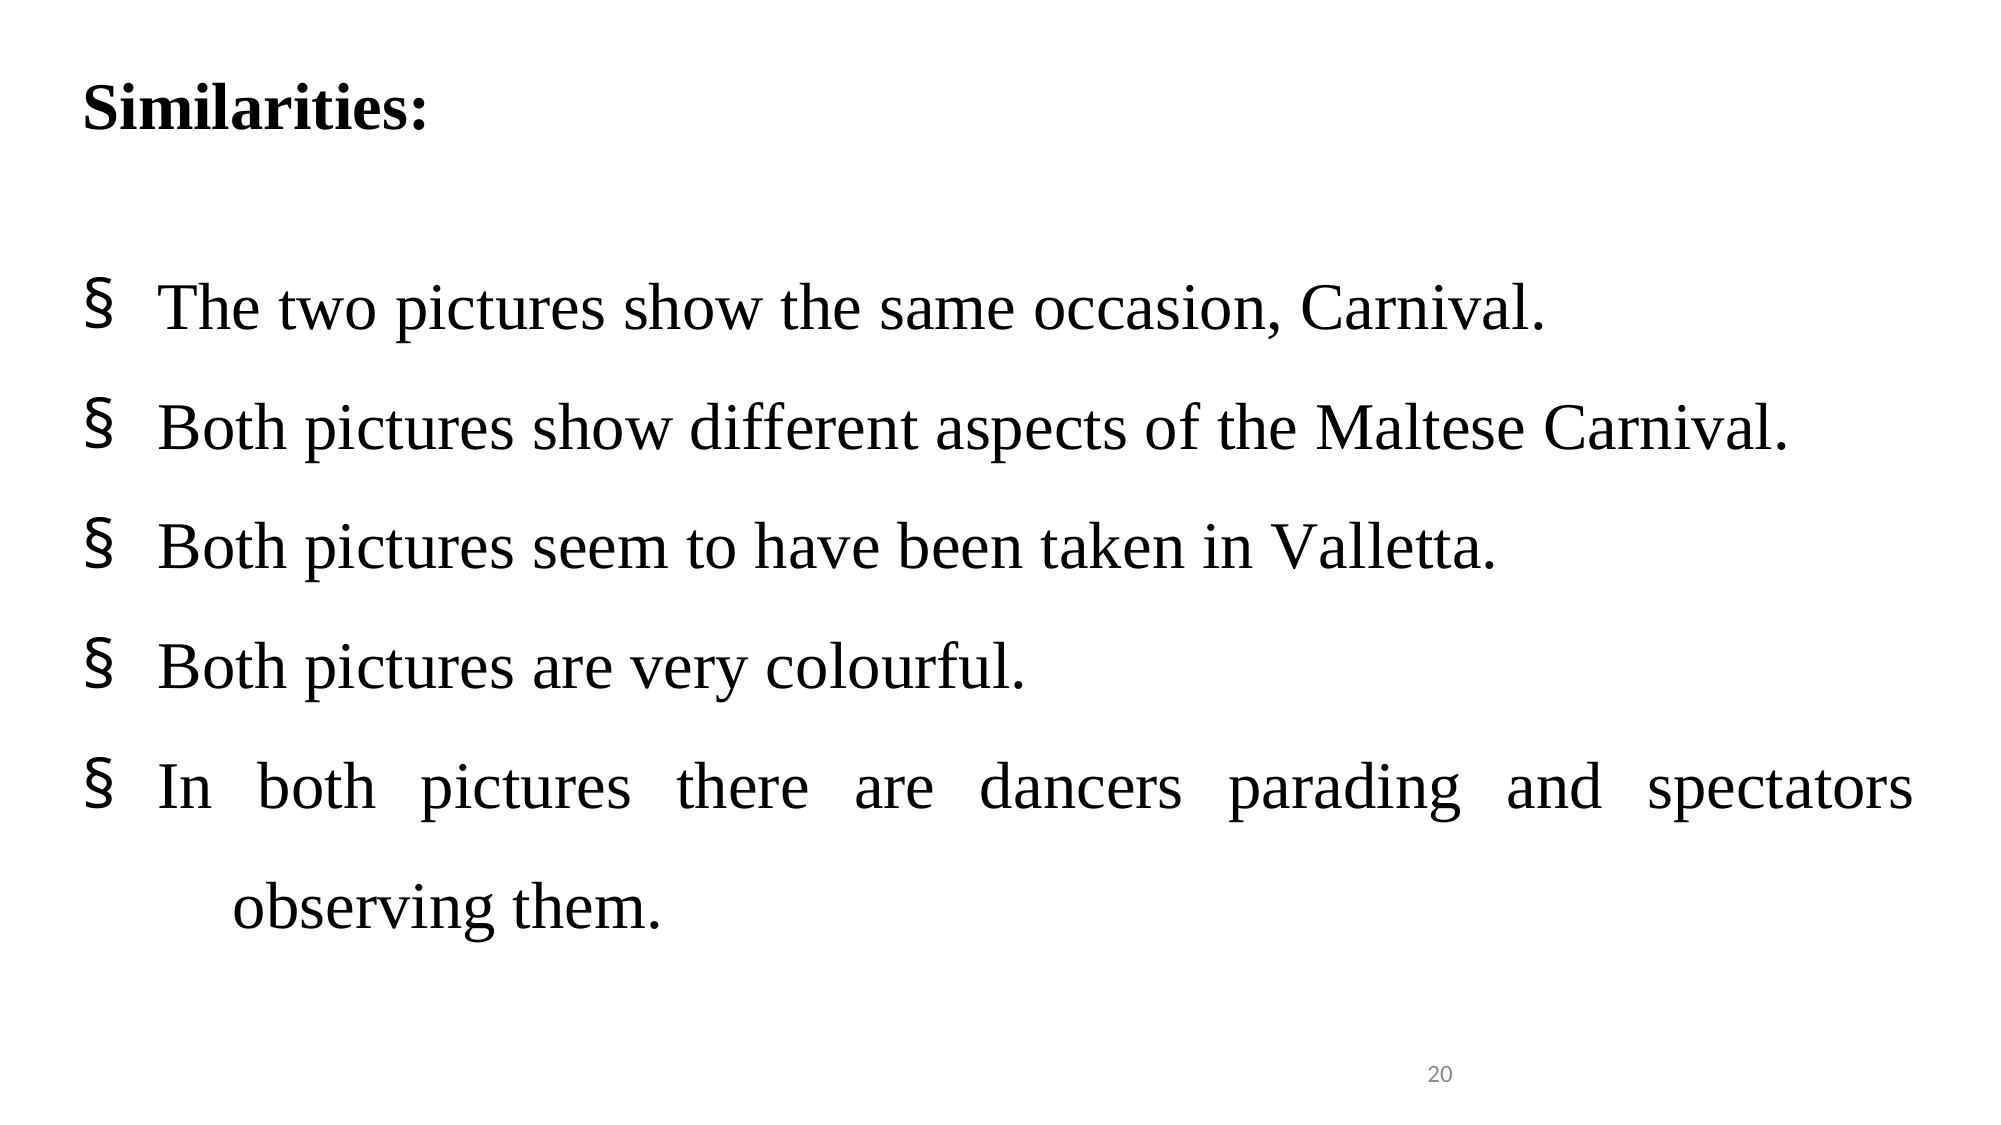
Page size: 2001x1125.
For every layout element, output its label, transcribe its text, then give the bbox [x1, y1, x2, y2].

text_box Similarities: The two pictures show the same occasion, Carnival. Both pictures show different aspects of the Maltese Carnival. Both pictures seem to have been taken in Valletta. Both pictures are very colourful. In both pictures there are dancers parading and spectators observing them. [67, 55, 1933, 1096]
text_box [1412, 1042, 1863, 1103]
